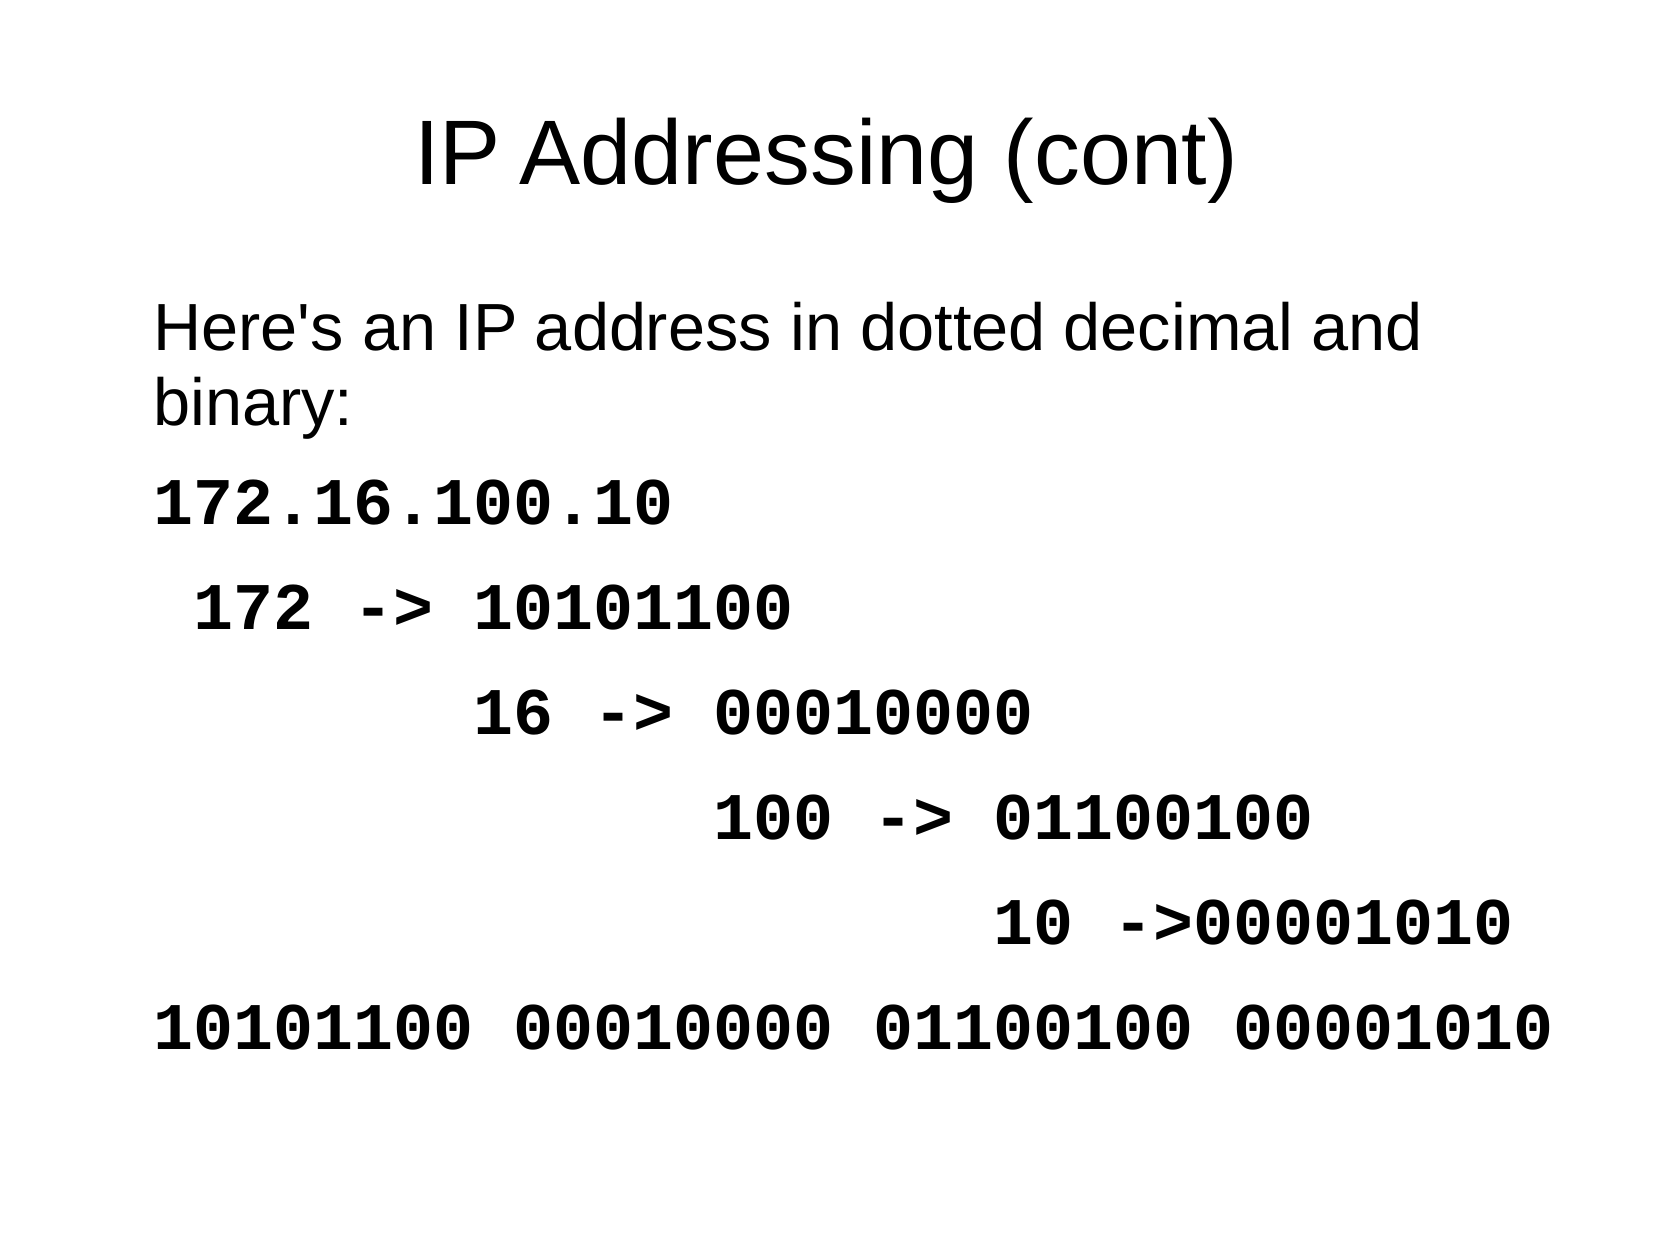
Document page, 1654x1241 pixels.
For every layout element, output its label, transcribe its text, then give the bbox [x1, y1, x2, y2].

title IP Addressing (cont) [82, 49, 1571, 257]
list Here's an IP address in dotted decimal and binary: 172.16.100.10 172 -> 10101100 16 -> 00010000 100 -> 01100100 10 ->00001010 10101100 00010000 01100100 00001010 [82, 290, 1571, 1175]
